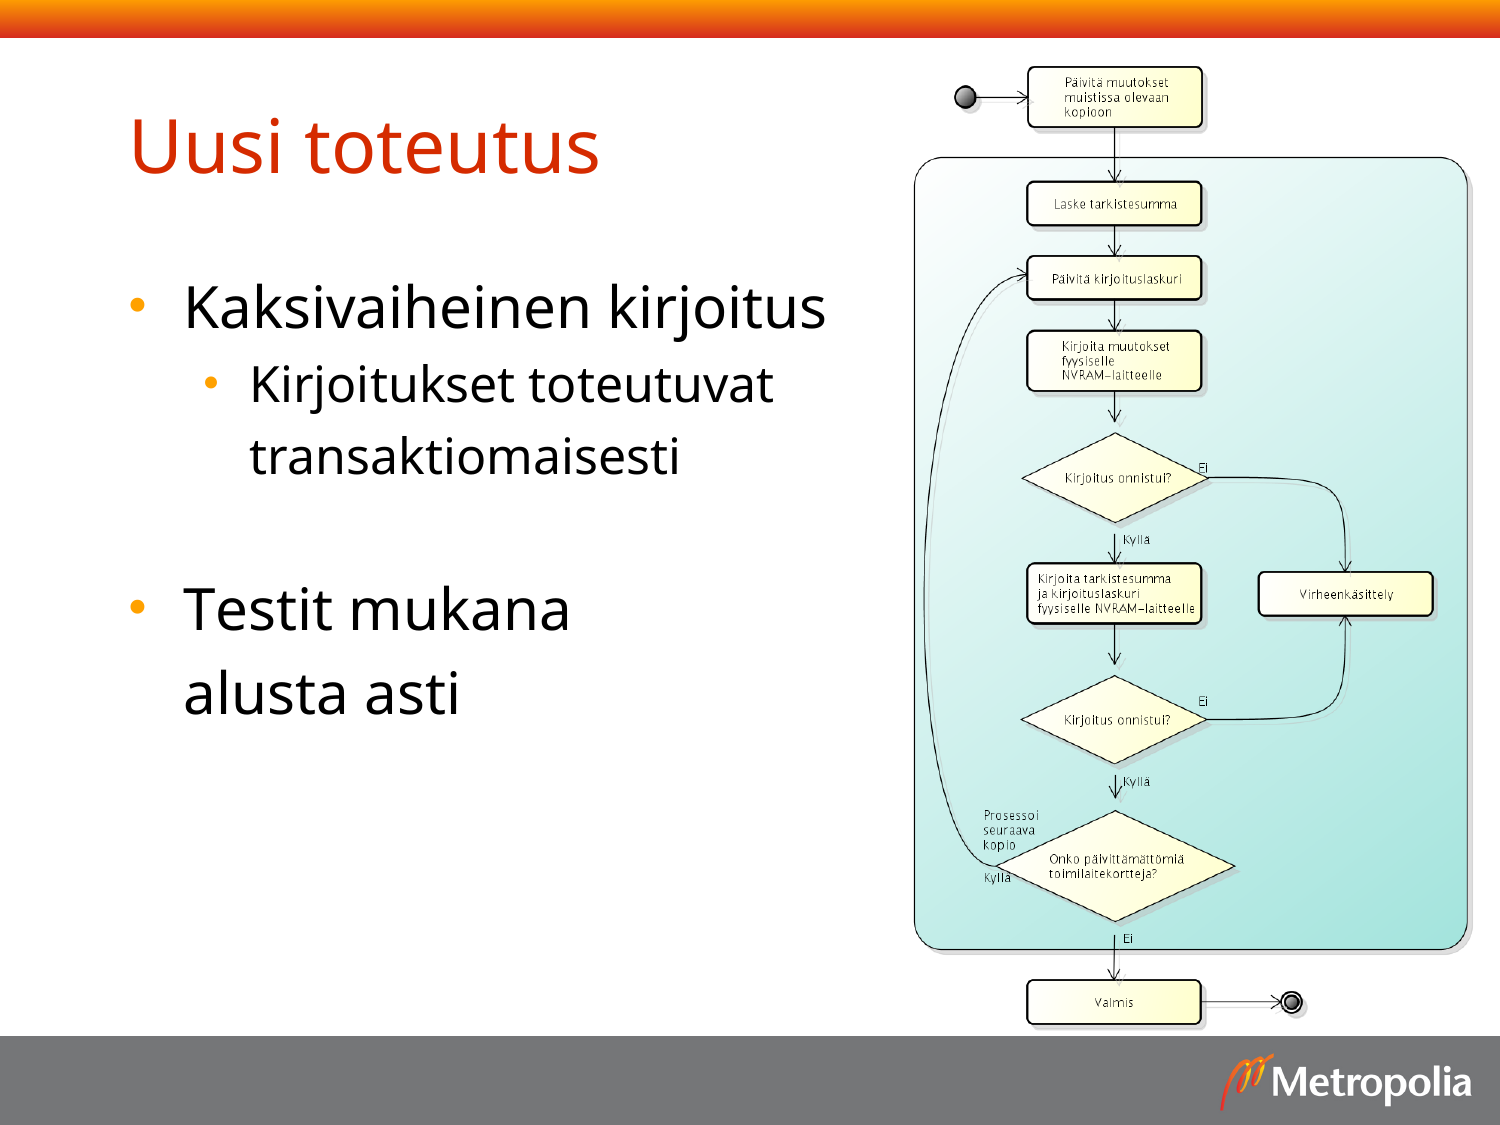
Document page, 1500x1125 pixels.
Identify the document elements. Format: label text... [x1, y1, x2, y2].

picture [885, 56, 1477, 1034]
picture [0, 1036, 1500, 1125]
title Uusi toteutus [113, 49, 1389, 238]
list Kaksivaiheinen kirjoitus Kirjoitukset toteutuvat transaktiomaisesti Testit mukana alusta asti [112, 262, 885, 1001]
